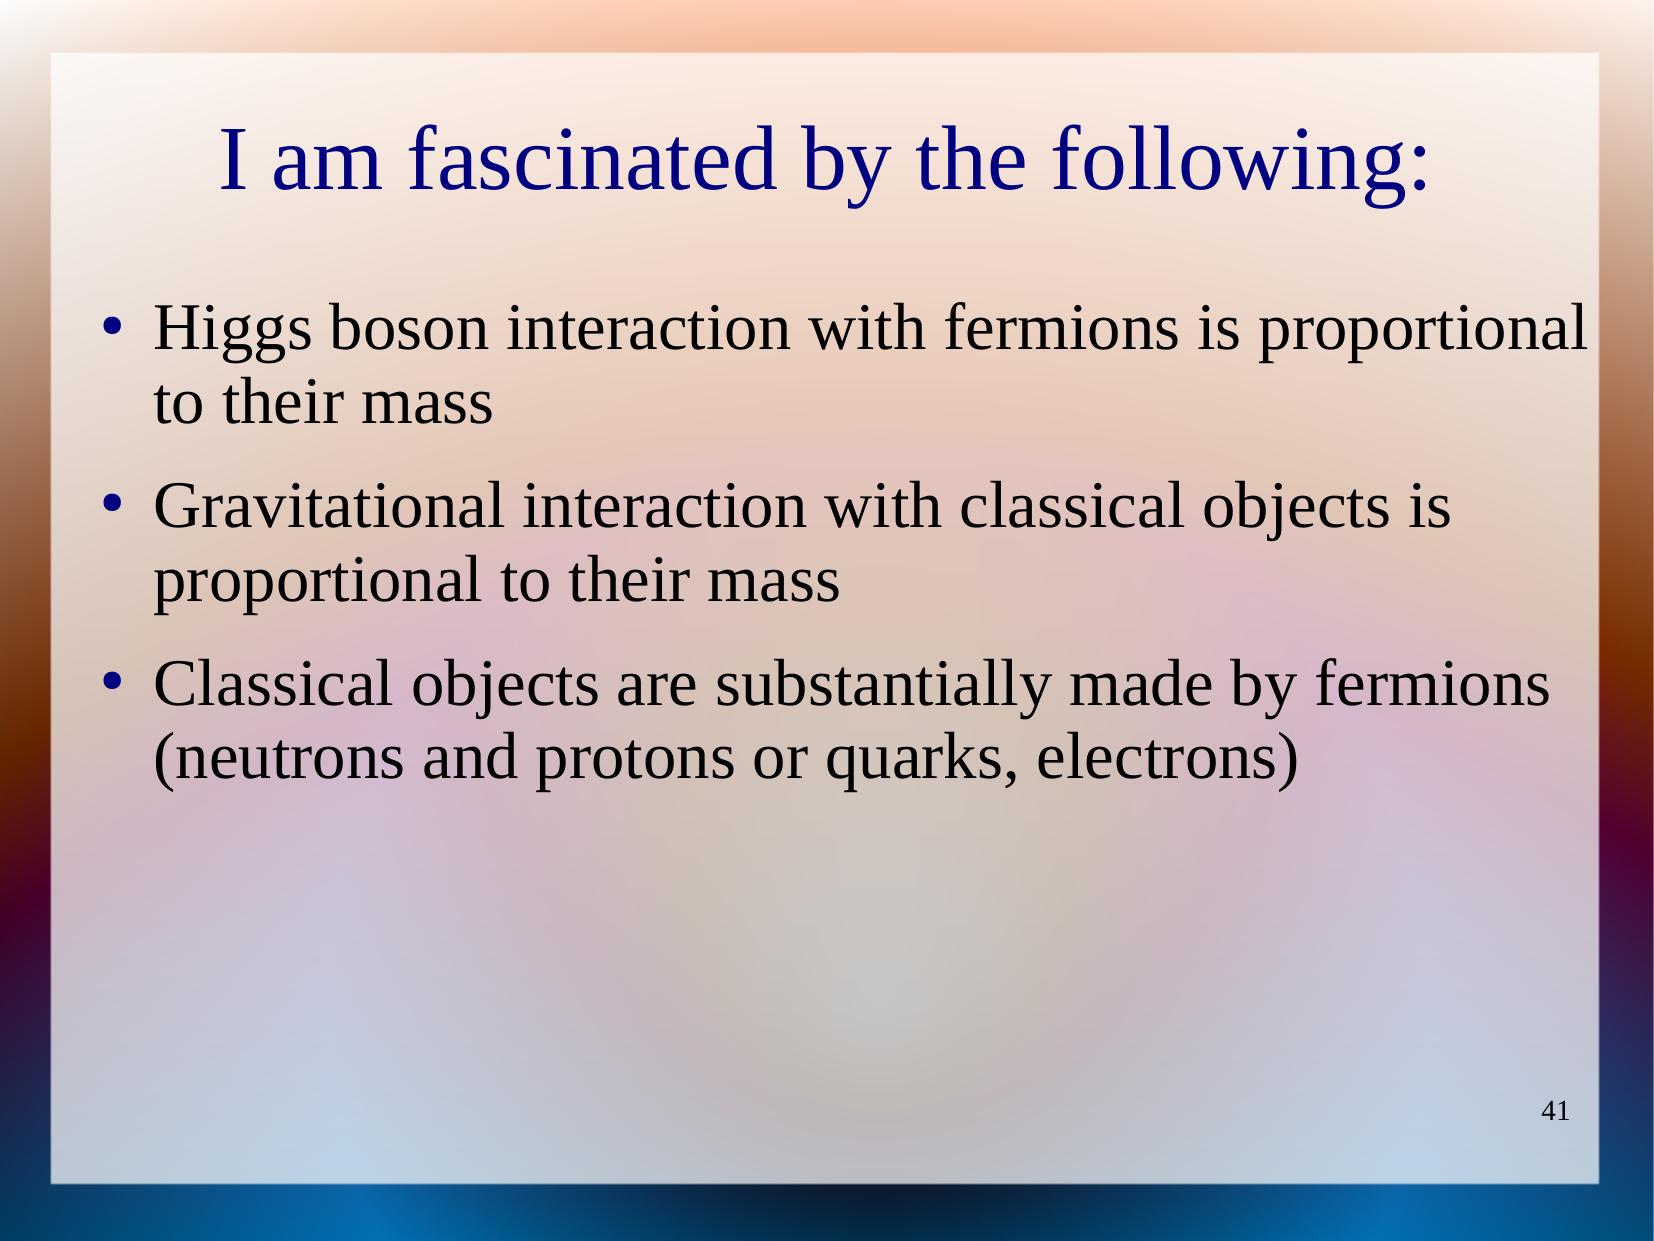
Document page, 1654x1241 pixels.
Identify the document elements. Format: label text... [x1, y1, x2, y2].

title I am fascinated by the following: [82, 55, 1571, 263]
picture [0, 0, 1654, 1241]
list Higgs boson interaction with fermions is proportional to their mass Gravitational interaction with classical objects is proportional to their mass Classical objects are substantially made by fermions (neutrons and protons or quarks, electrons) [82, 290, 1595, 1010]
